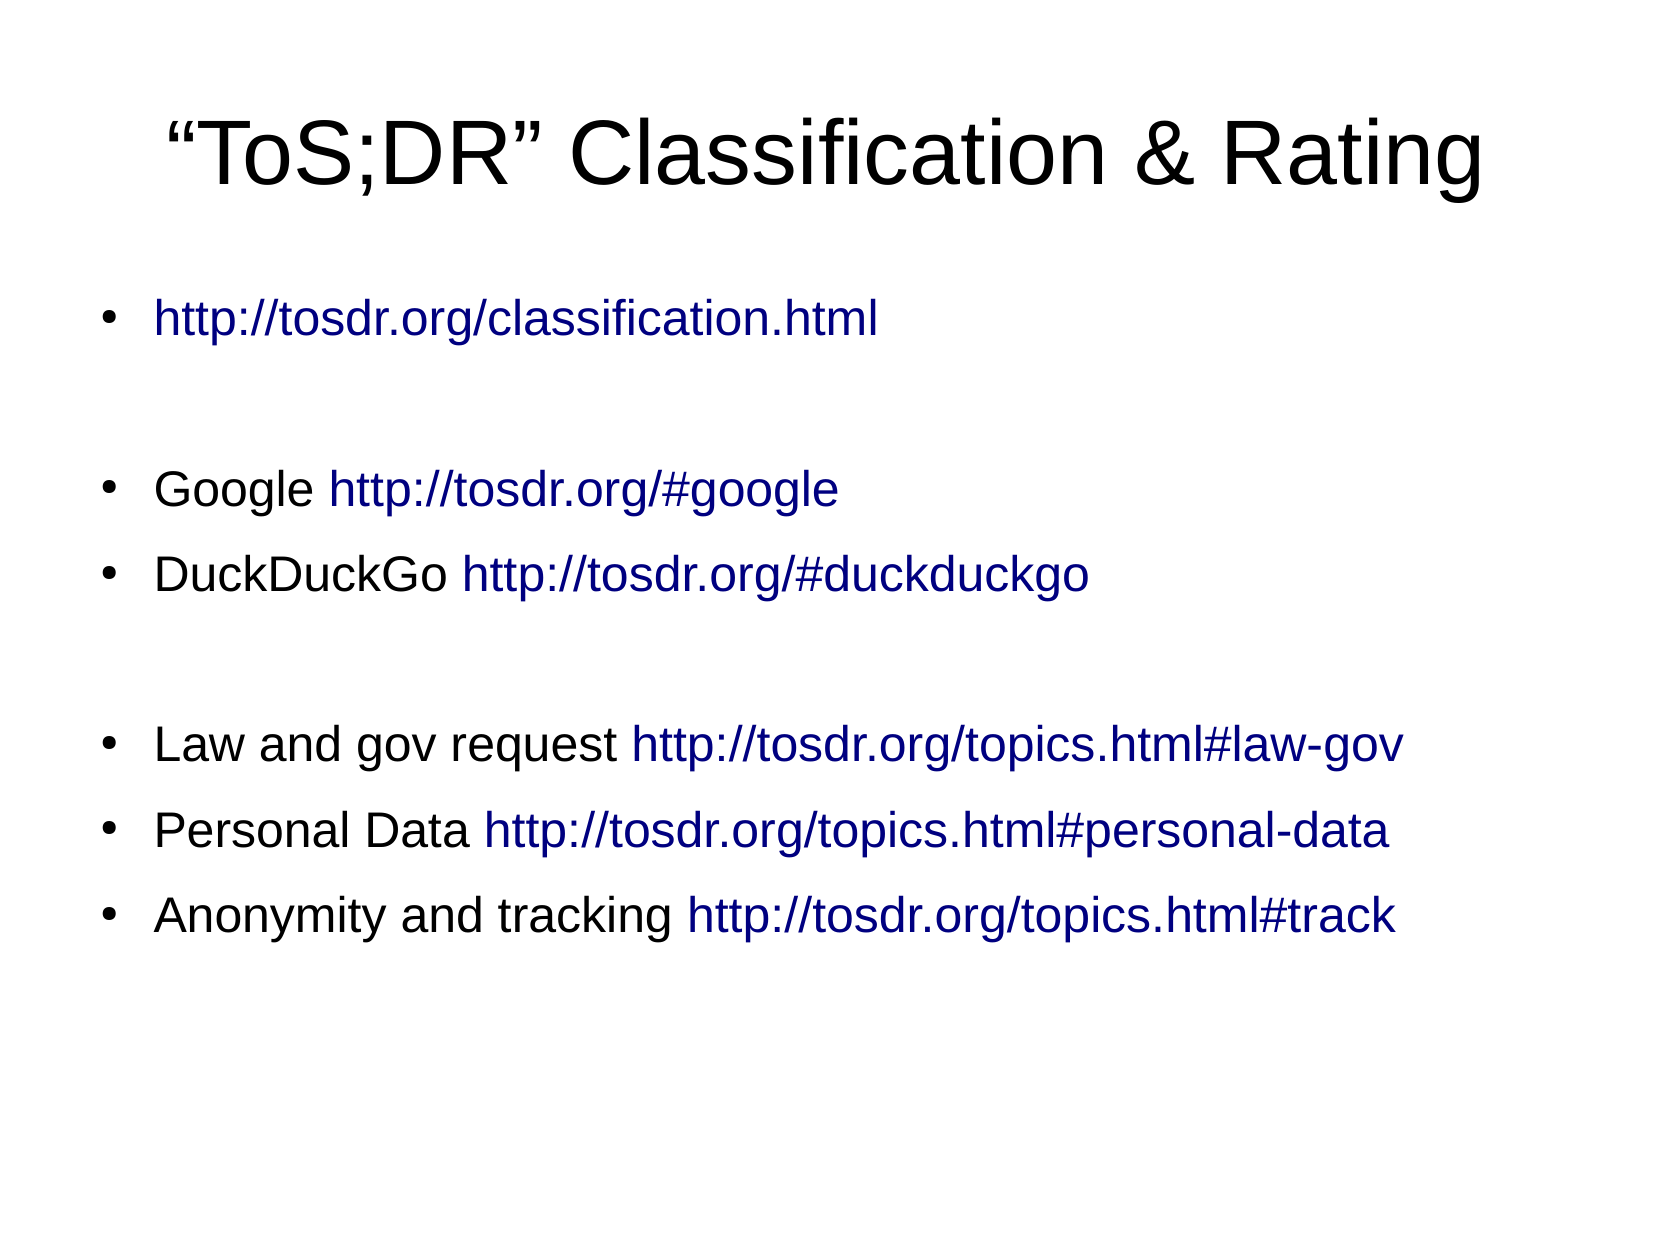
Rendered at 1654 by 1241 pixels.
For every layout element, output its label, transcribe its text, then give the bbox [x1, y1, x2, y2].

list http://tosdr.org/classification.html Google http://tosdr.org/#google DuckDuckGo http://tosdr.org/#duckduckgo Law and gov request http://tosdr.org/topics.html#law-gov Personal Data http://tosdr.org/topics.html#personal-data Anonymity and tracking http://tosdr.org/topics.html#track [82, 290, 1538, 1010]
title “ToS;DR” Classification & Rating [82, 49, 1571, 257]
